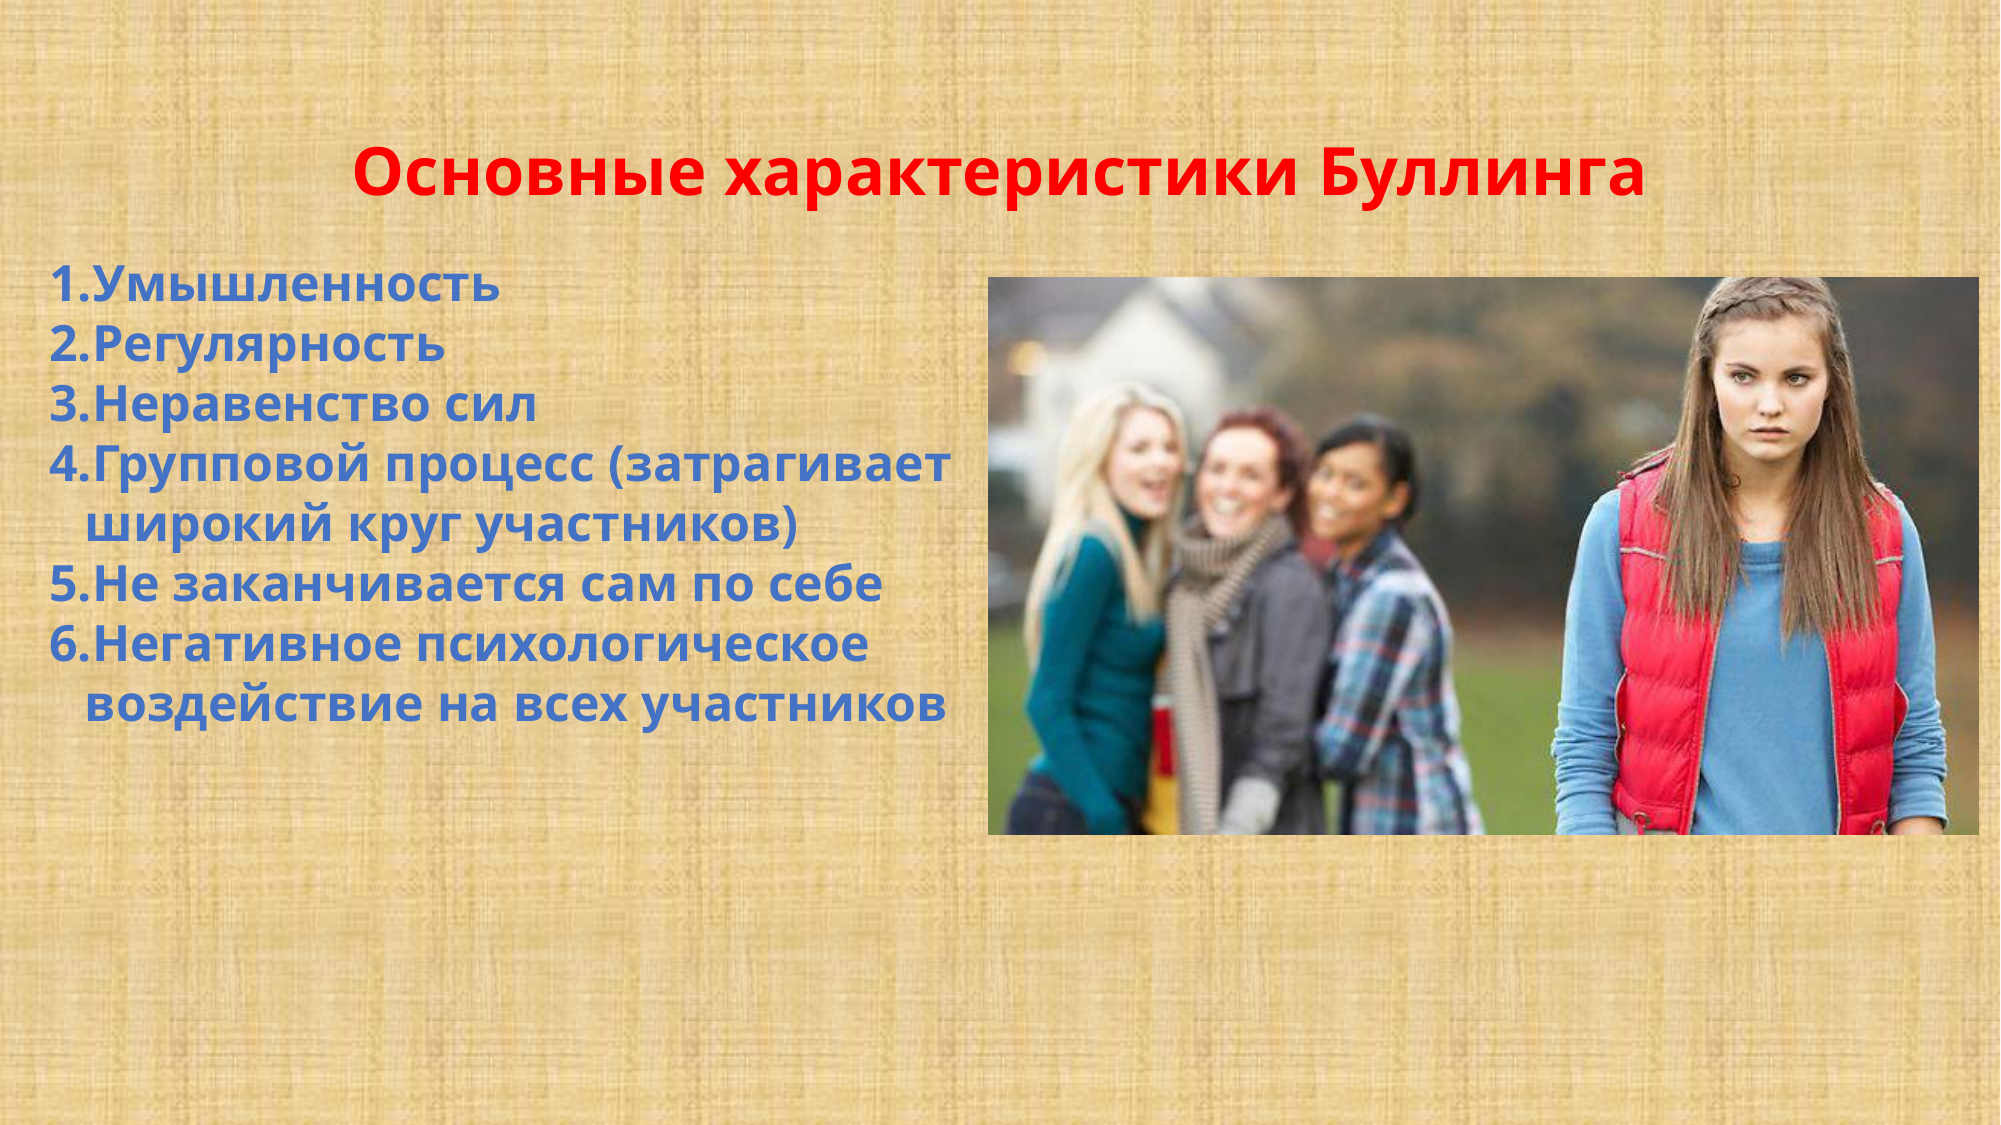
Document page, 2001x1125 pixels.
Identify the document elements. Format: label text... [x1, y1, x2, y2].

text_box Умышленность Регулярность Неравенство сил Групповой процесс (затрагивает широкий круг участников) Не заканчивается сам по себе Негативное психологическое воздействие на всех участников [34, 244, 1074, 974]
picture [0, 0, 2001, 1125]
text_box Основные характеристики Буллинга [137, 59, 1863, 278]
